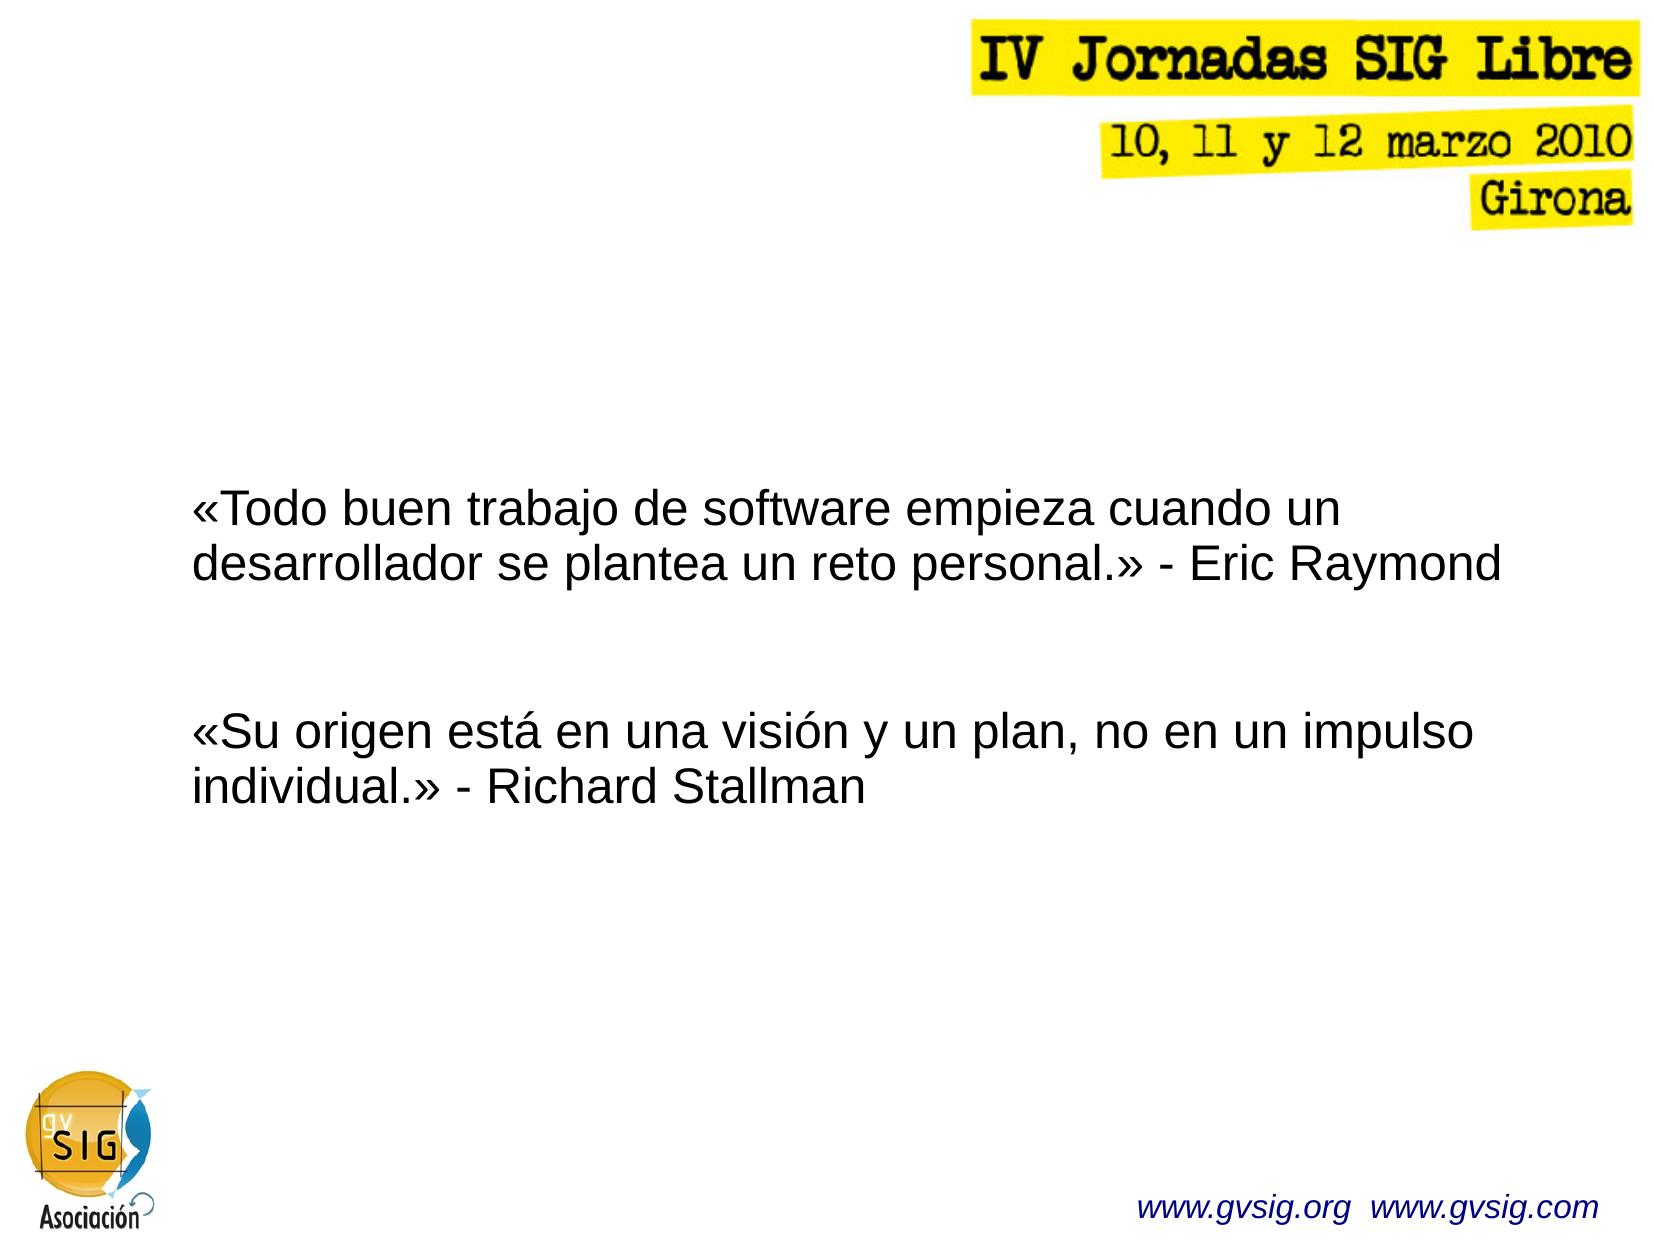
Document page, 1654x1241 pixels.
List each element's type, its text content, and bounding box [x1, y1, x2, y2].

picture [956, 0, 1654, 276]
picture [0, 1062, 178, 1241]
text_box «Todo buen trabajo de software empieza cuando un desarrollador se plantea un reto personal.» - Eric Raymond «Su origen está en una visión y un plan, no en un impulso individual.» - Richard Stallman [177, 472, 1536, 860]
